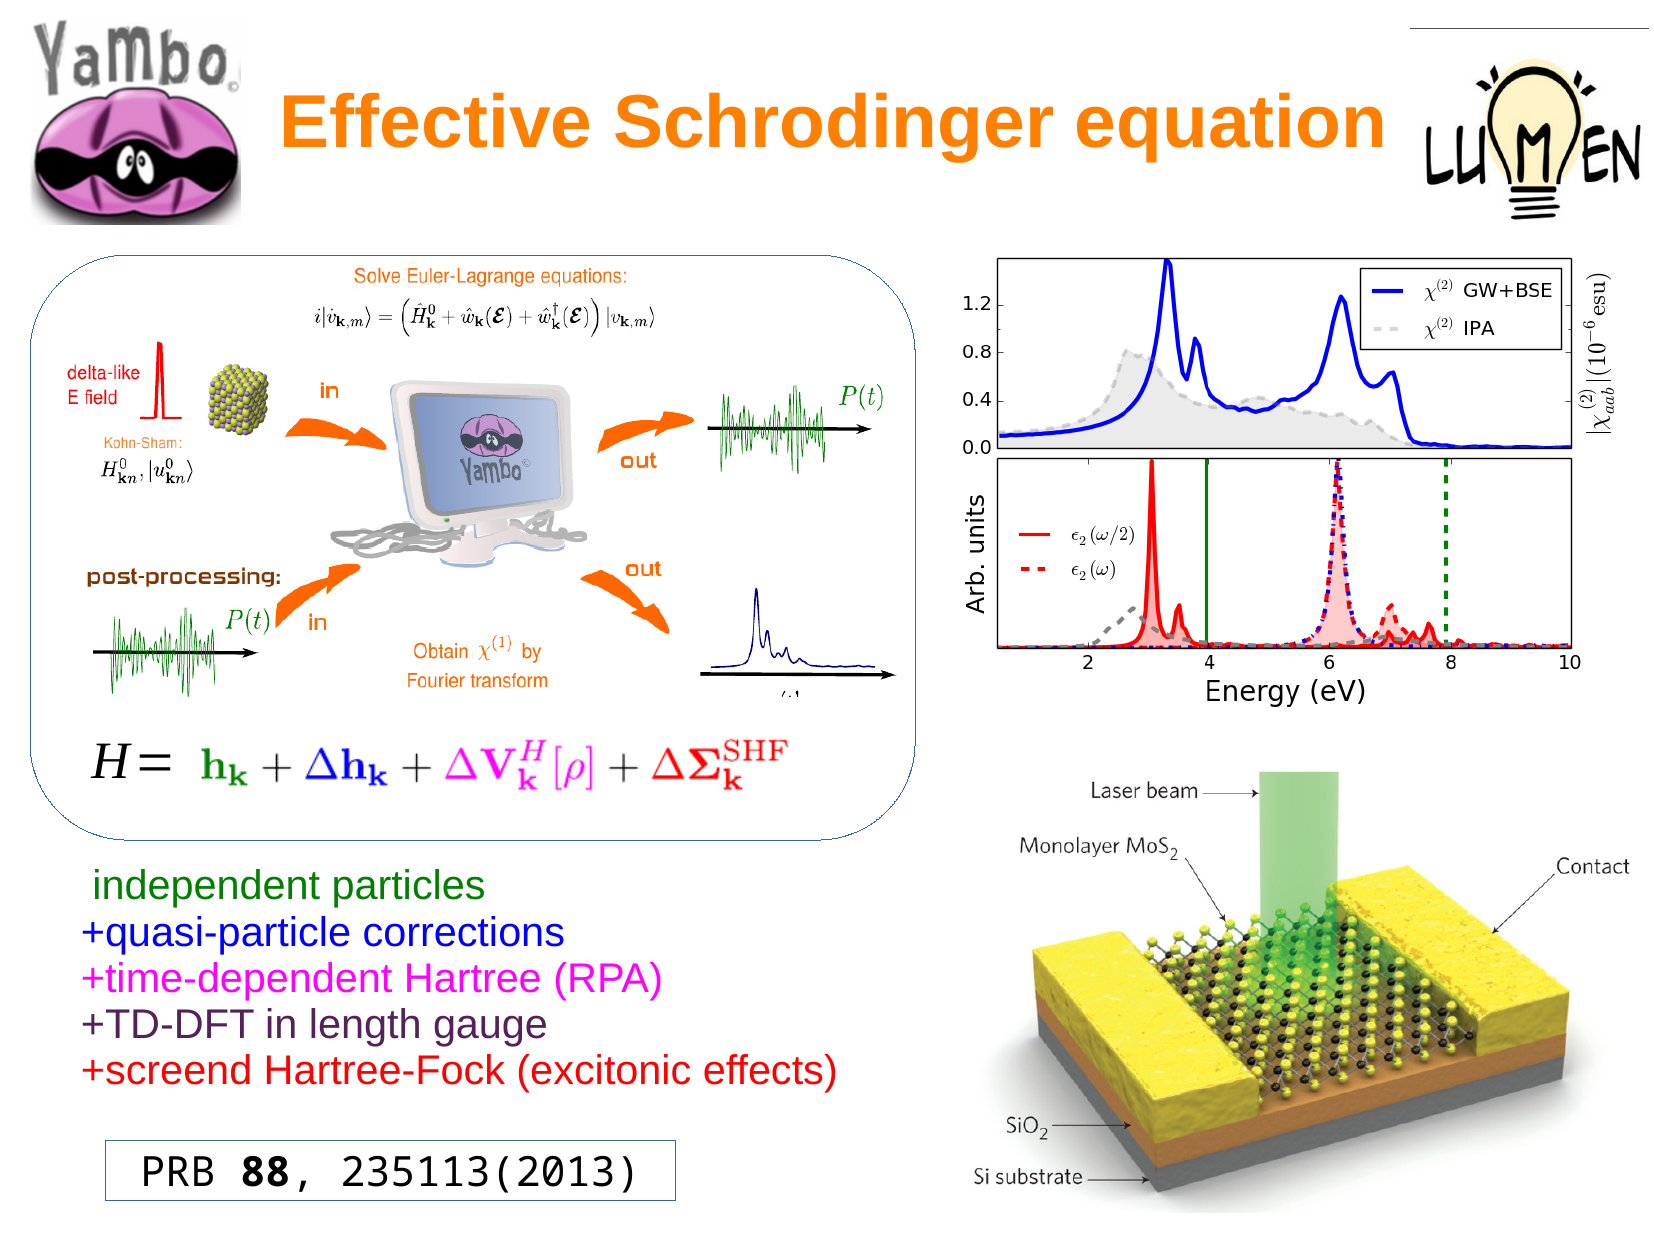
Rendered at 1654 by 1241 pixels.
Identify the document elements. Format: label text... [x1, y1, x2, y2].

text_box independent particles +quasi-particle corrections +time-dependent Hartree (RPA) +TD-DFT in length gauge +screend Hartree-Fock (excitonic effects) [66, 855, 856, 1102]
chart [75, 732, 193, 792]
picture [941, 749, 1636, 1213]
picture [1410, 28, 1649, 226]
title Effective Schrodinger equation [241, 63, 1410, 181]
text_box PRB 88, 235113(2013) [105, 1140, 676, 1201]
picture [30, 14, 1621, 827]
